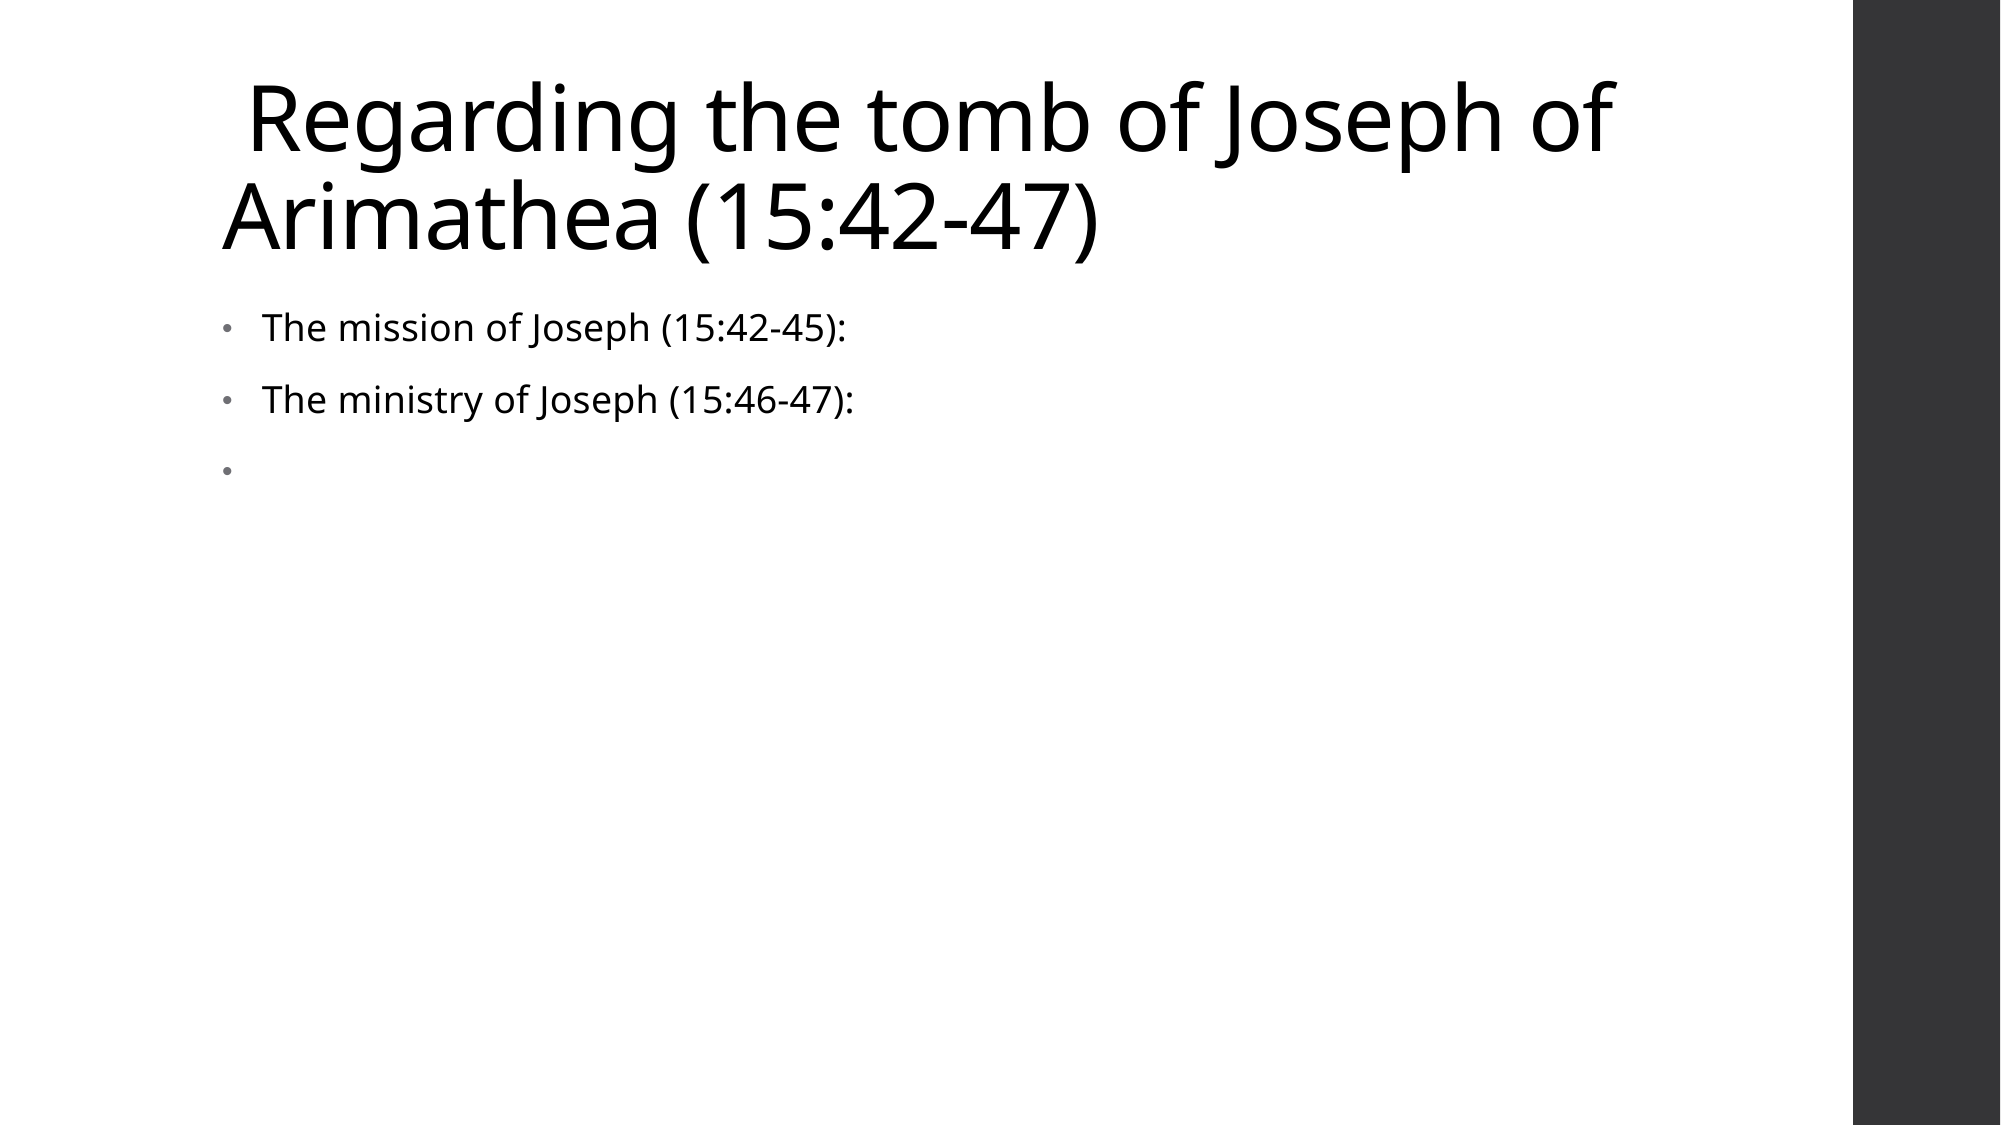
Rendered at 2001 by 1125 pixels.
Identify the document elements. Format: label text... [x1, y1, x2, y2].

list The mission of Joseph (15:42-45): The ministry of Joseph (15:46-47): [206, 299, 1617, 1014]
title Regarding the tomb of Joseph of Arimathea (15:42-47) [206, 60, 1797, 278]
